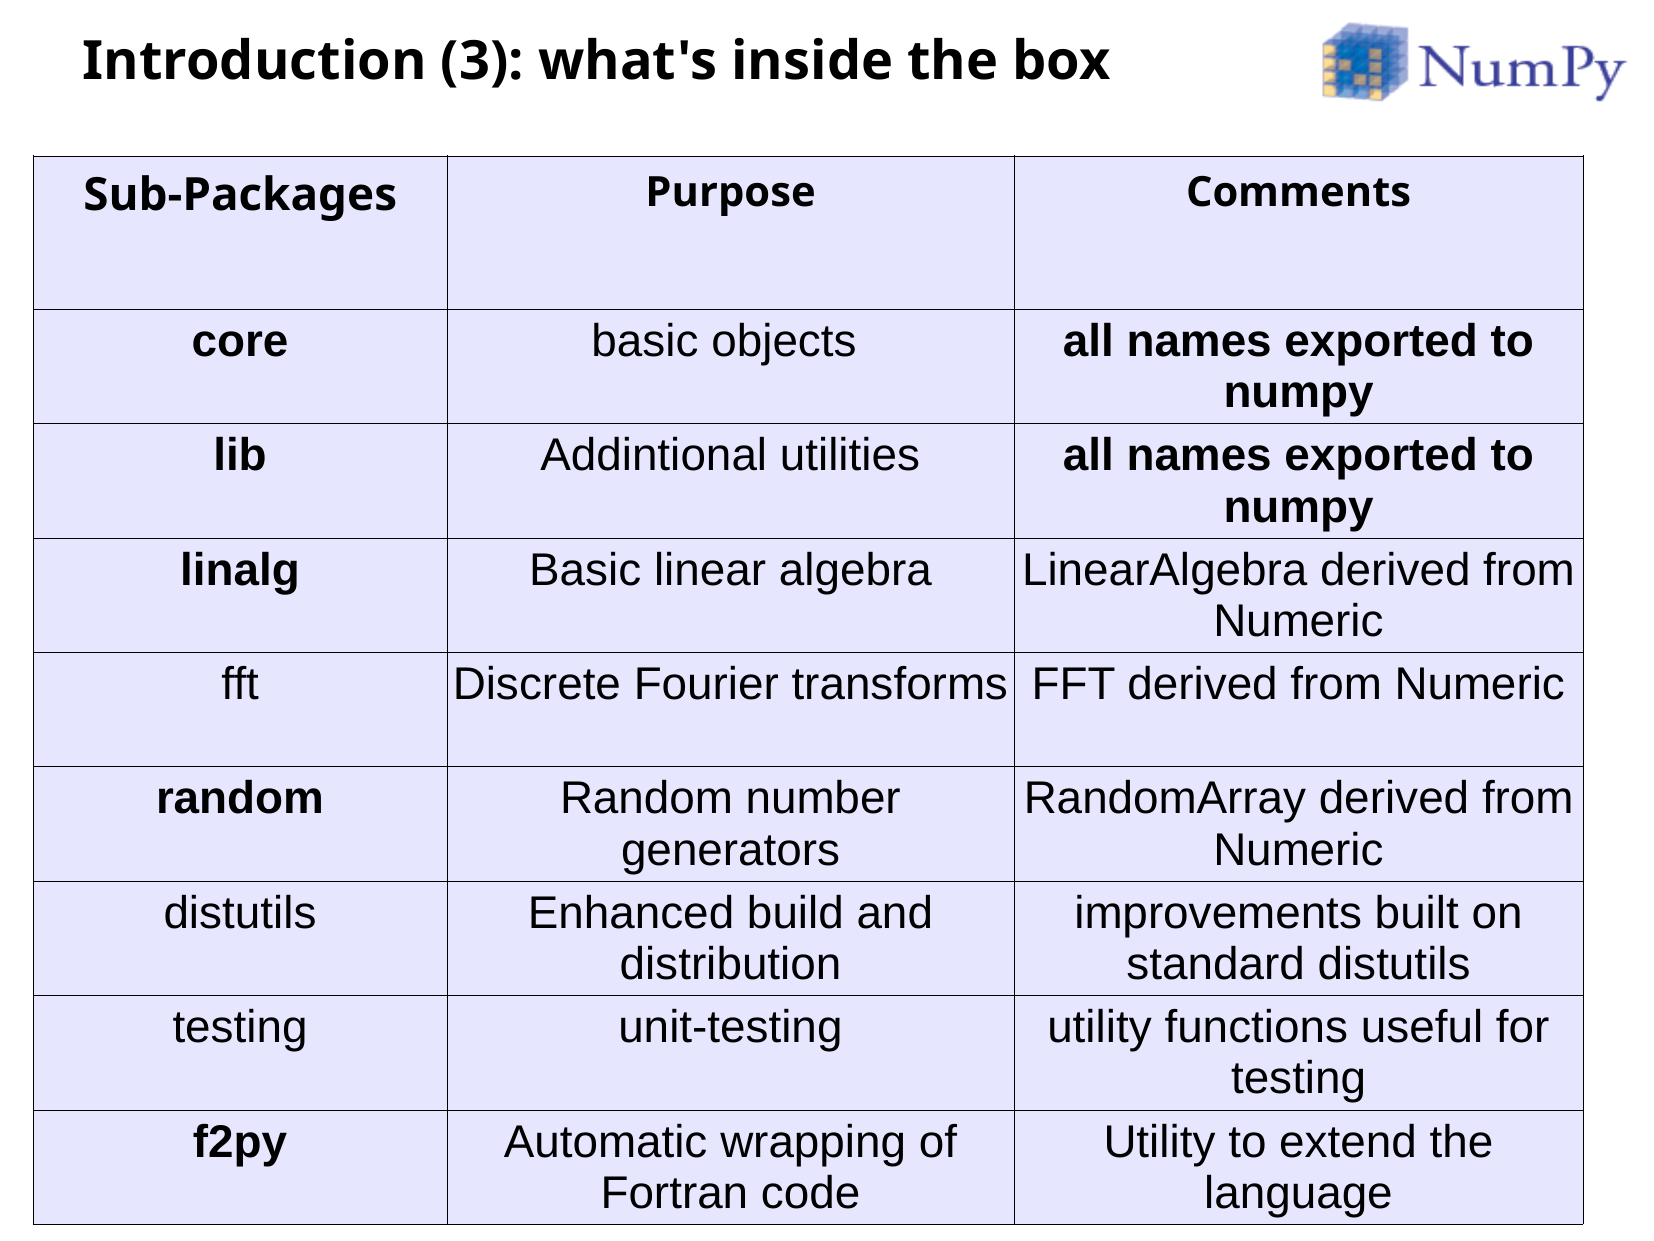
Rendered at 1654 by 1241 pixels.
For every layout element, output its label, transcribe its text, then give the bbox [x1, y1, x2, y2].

table_cell core [34, 310, 447, 423]
table_cell Random number generators [448, 767, 1014, 881]
table_cell RandomArray derived from Numeric [1015, 767, 1583, 881]
table_cell testing [34, 996, 447, 1110]
table_cell Utility to extend the language [1015, 1111, 1583, 1224]
table_cell basic objects [448, 310, 1014, 423]
table_cell f2py [34, 1111, 447, 1224]
table_header Sub-Packages [34, 157, 447, 309]
table_cell unit-testing [448, 996, 1014, 1110]
picture [1302, 13, 1635, 113]
table_cell linalg [34, 539, 447, 652]
title Introduction (3): what's inside the box [82, 3, 1571, 113]
table_cell improvements built on standard distutils [1015, 882, 1583, 995]
table_cell LinearAlgebra derived from Numeric [1015, 539, 1583, 652]
table_cell fft [34, 653, 447, 766]
table_cell lib [34, 424, 447, 538]
table_cell Automatic wrapping of Fortran code [448, 1111, 1014, 1224]
table_cell Basic linear algebra [448, 539, 1014, 652]
table_cell all names exported to numpy [1015, 424, 1583, 538]
table_header Purpose [448, 157, 1014, 309]
table_cell random [34, 767, 447, 881]
table_header Comments [1015, 157, 1583, 309]
table_cell distutils [34, 882, 447, 995]
table_cell Enhanced build and distribution [448, 882, 1014, 995]
table_cell all names exported to numpy [1015, 310, 1583, 423]
table_cell utility functions useful for testing [1015, 996, 1583, 1110]
table_cell Addintional utilities [448, 424, 1014, 538]
table_cell FFT derived from Numeric [1015, 653, 1583, 766]
table_cell Discrete Fourier transforms [448, 653, 1014, 766]
